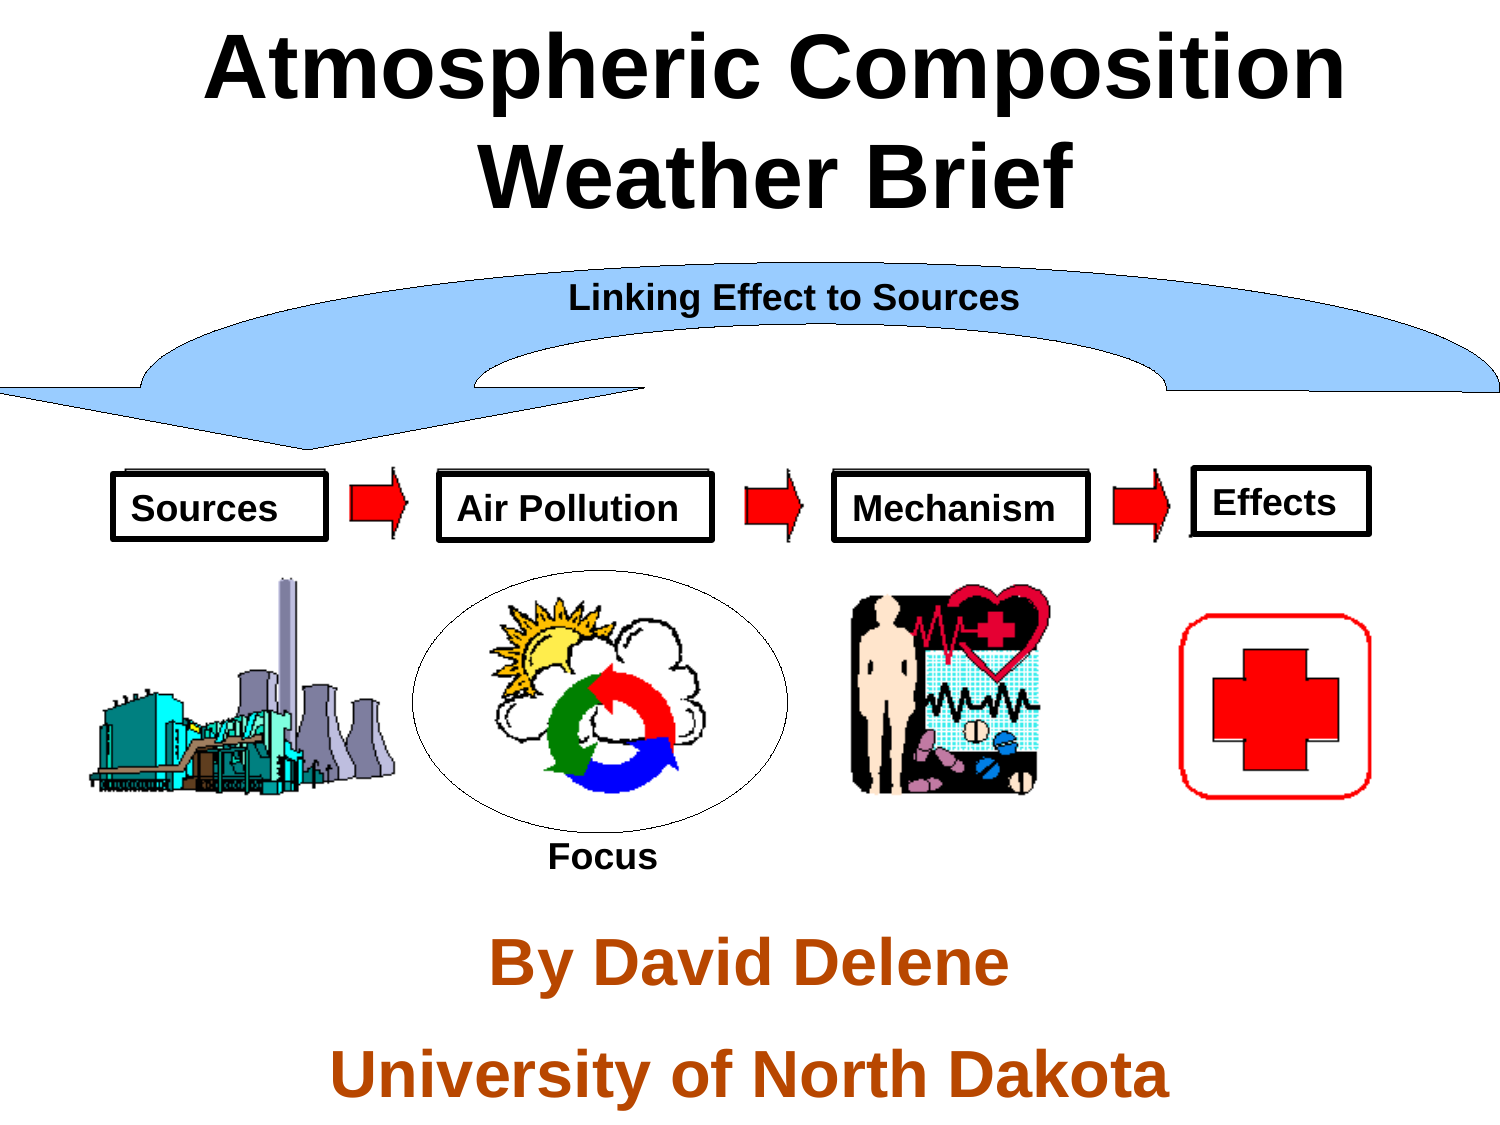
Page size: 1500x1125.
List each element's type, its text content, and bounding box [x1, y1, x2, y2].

text_box [955, 269, 1500, 393]
text_box [0, 272, 686, 450]
text_box Air Pollution [438, 473, 713, 540]
picture [0, 412, 1446, 879]
text_box Mechanism [834, 473, 1088, 540]
text_box Linking Effect to Sources [550, 262, 1040, 329]
text_box Sources [112, 473, 326, 540]
text_box Effects [1194, 467, 1370, 534]
text_box By David Delene University of North Dakota [37, 879, 1463, 1084]
text_box Focus [532, 825, 674, 885]
text_box Atmospheric Composition Weather Brief [187, 0, 1364, 235]
